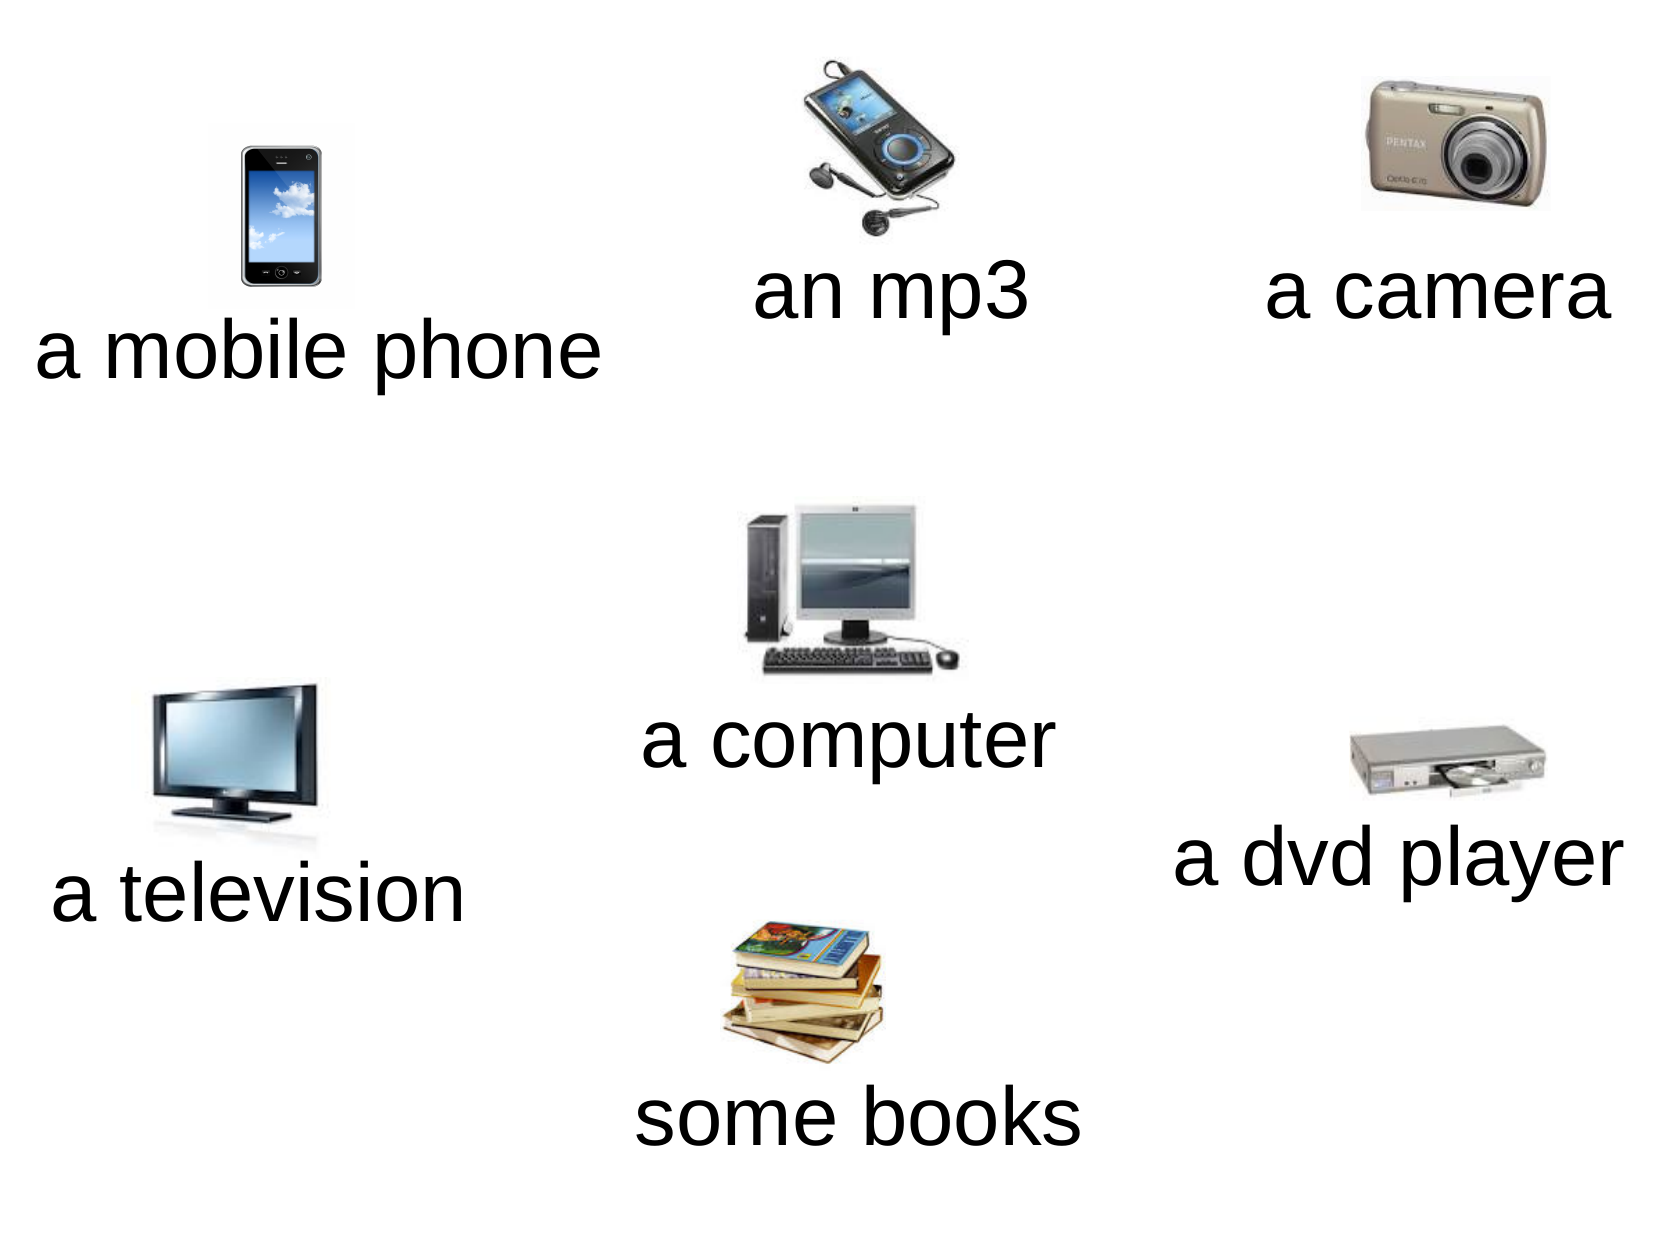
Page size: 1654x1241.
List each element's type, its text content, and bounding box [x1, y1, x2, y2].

text_box a computer [625, 685, 1073, 794]
text_box a television [35, 838, 483, 947]
picture [720, 909, 886, 1062]
picture [737, 496, 969, 684]
text_box an mp3 [738, 236, 1046, 345]
text_box a dvd player [1157, 803, 1642, 912]
picture [1361, 76, 1551, 211]
picture [208, 123, 355, 295]
text_box a camera [1249, 235, 1627, 344]
text_box a mobile phone [19, 295, 638, 408]
picture [771, 46, 979, 236]
picture [131, 677, 345, 838]
picture [1349, 662, 1548, 803]
text_box some books [620, 1062, 1099, 1172]
